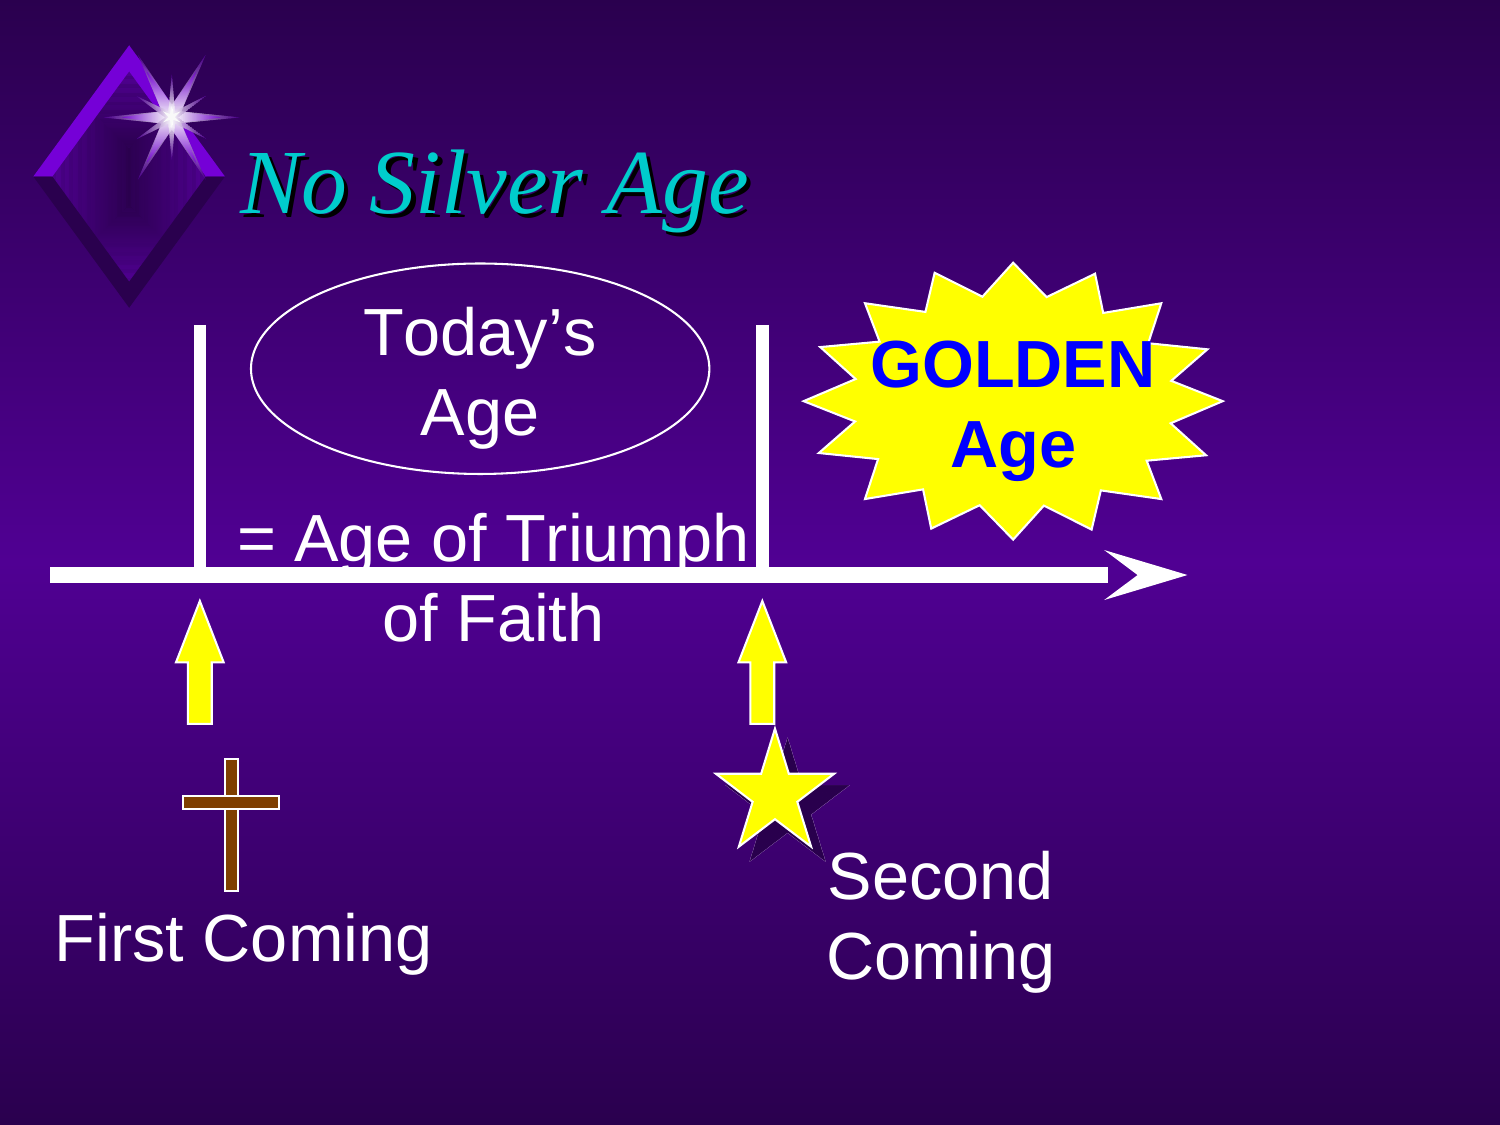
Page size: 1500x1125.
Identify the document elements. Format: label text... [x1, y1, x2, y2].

text_box Second Coming [697, 825, 1185, 1000]
text_box Today’s Age [250, 263, 710, 474]
text_box = Age of Triumph of Faith [197, 487, 790, 663]
text_box [175, 608, 212, 724]
text_box GOLDEN Age [803, 262, 1223, 540]
text_box [750, 663, 775, 724]
title No Silver Age [224, 78, 1388, 288]
text_box First Coming [30, 887, 458, 983]
text_box [183, 758, 279, 892]
text_box [715, 728, 835, 825]
